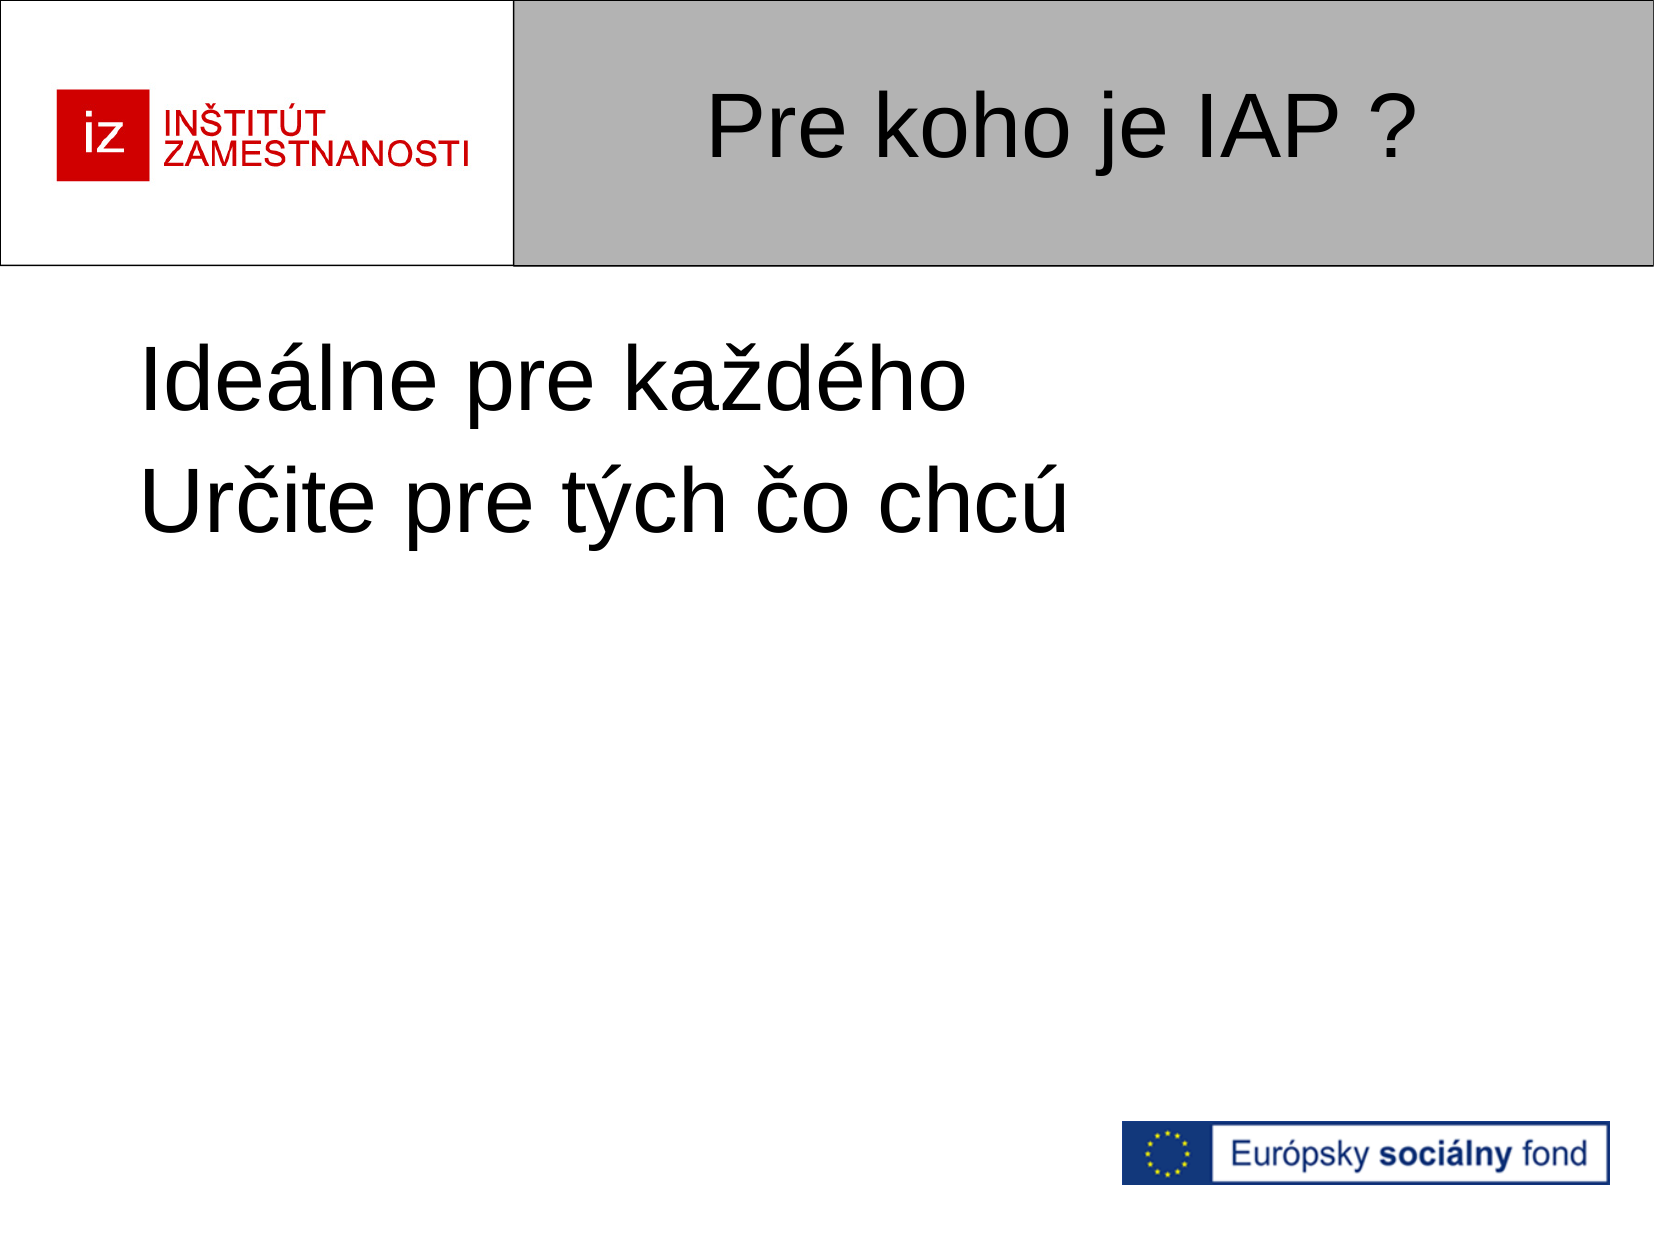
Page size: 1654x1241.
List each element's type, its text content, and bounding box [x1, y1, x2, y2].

picture [1122, 1121, 1610, 1185]
list Ideálne pre každého Určite pre tých čo chcú [121, 344, 1533, 1127]
title Pre koho je IAP ? [561, 29, 1565, 237]
picture [5, 8, 512, 257]
